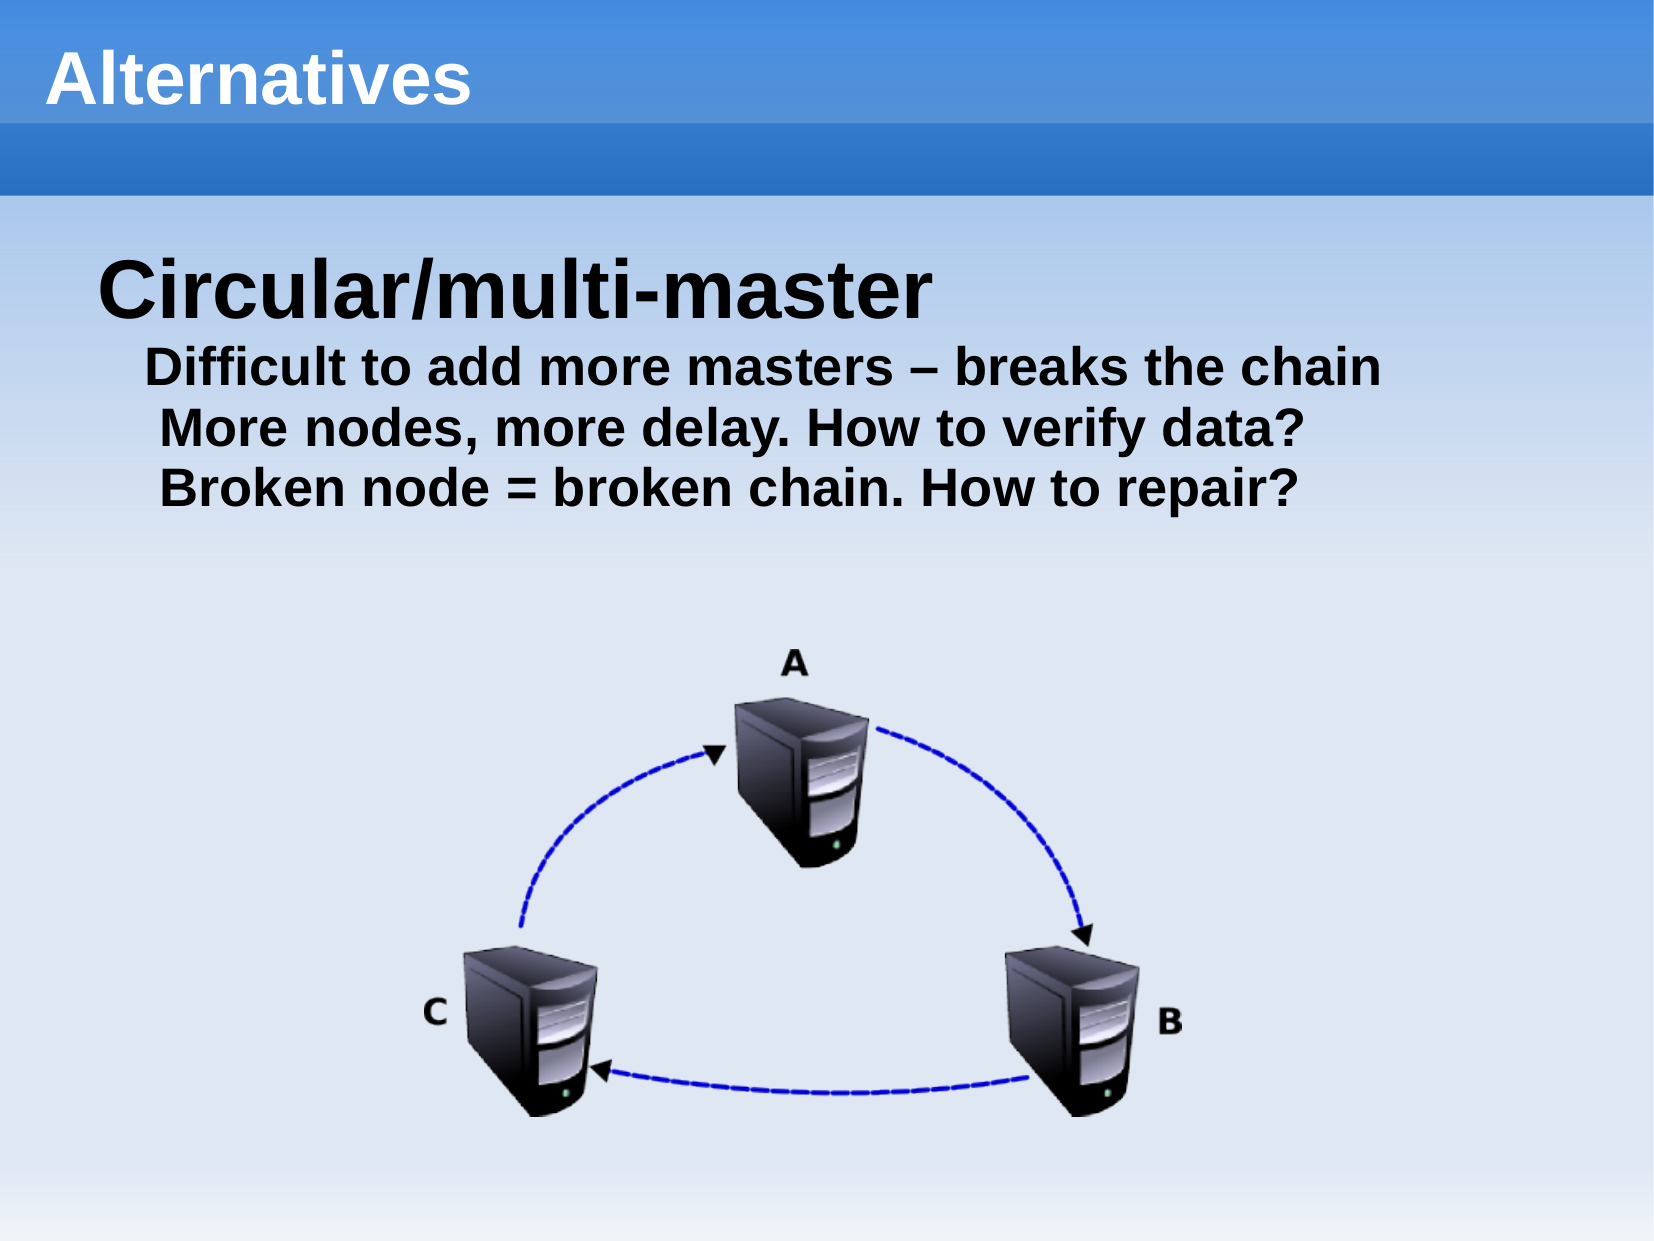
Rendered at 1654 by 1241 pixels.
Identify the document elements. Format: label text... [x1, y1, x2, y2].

text_box Circular/multi-master Difficult to add more masters – breaks the chain More nodes, more delay. How to verify data? Broken node = broken chain. How to repair? [59, 236, 1595, 623]
picture [0, 0, 1654, 1241]
text_box Alternatives [29, 29, 1625, 158]
